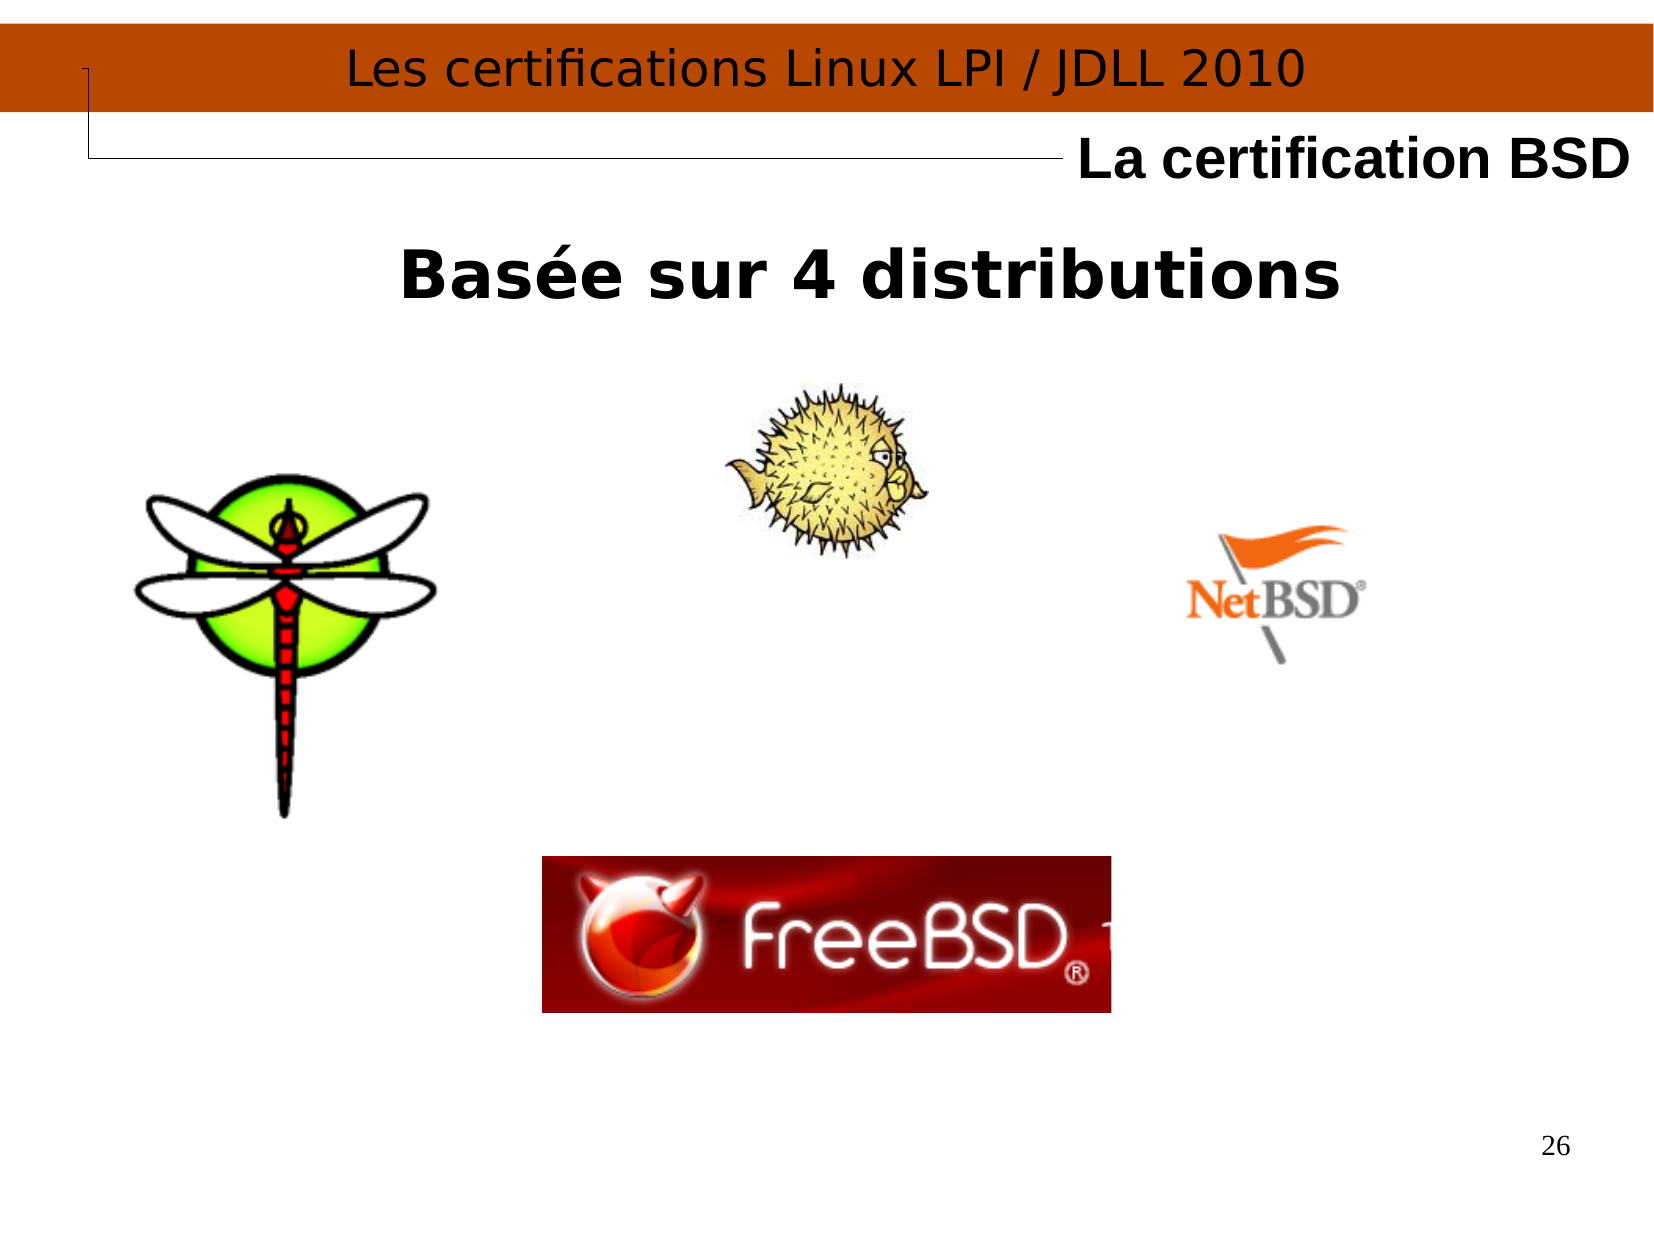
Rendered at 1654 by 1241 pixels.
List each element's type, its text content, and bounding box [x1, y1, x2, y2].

text_box [0, 23, 1654, 113]
title Les certifications Linux LPI / JDLL 2010 [82, 39, 1571, 99]
list Basée sur 4 distributions [91, 236, 1580, 1047]
text_box La certification BSD [1062, 118, 1654, 198]
picture [725, 383, 929, 559]
picture [542, 856, 1112, 1013]
picture [130, 472, 443, 821]
picture [1154, 501, 1388, 690]
